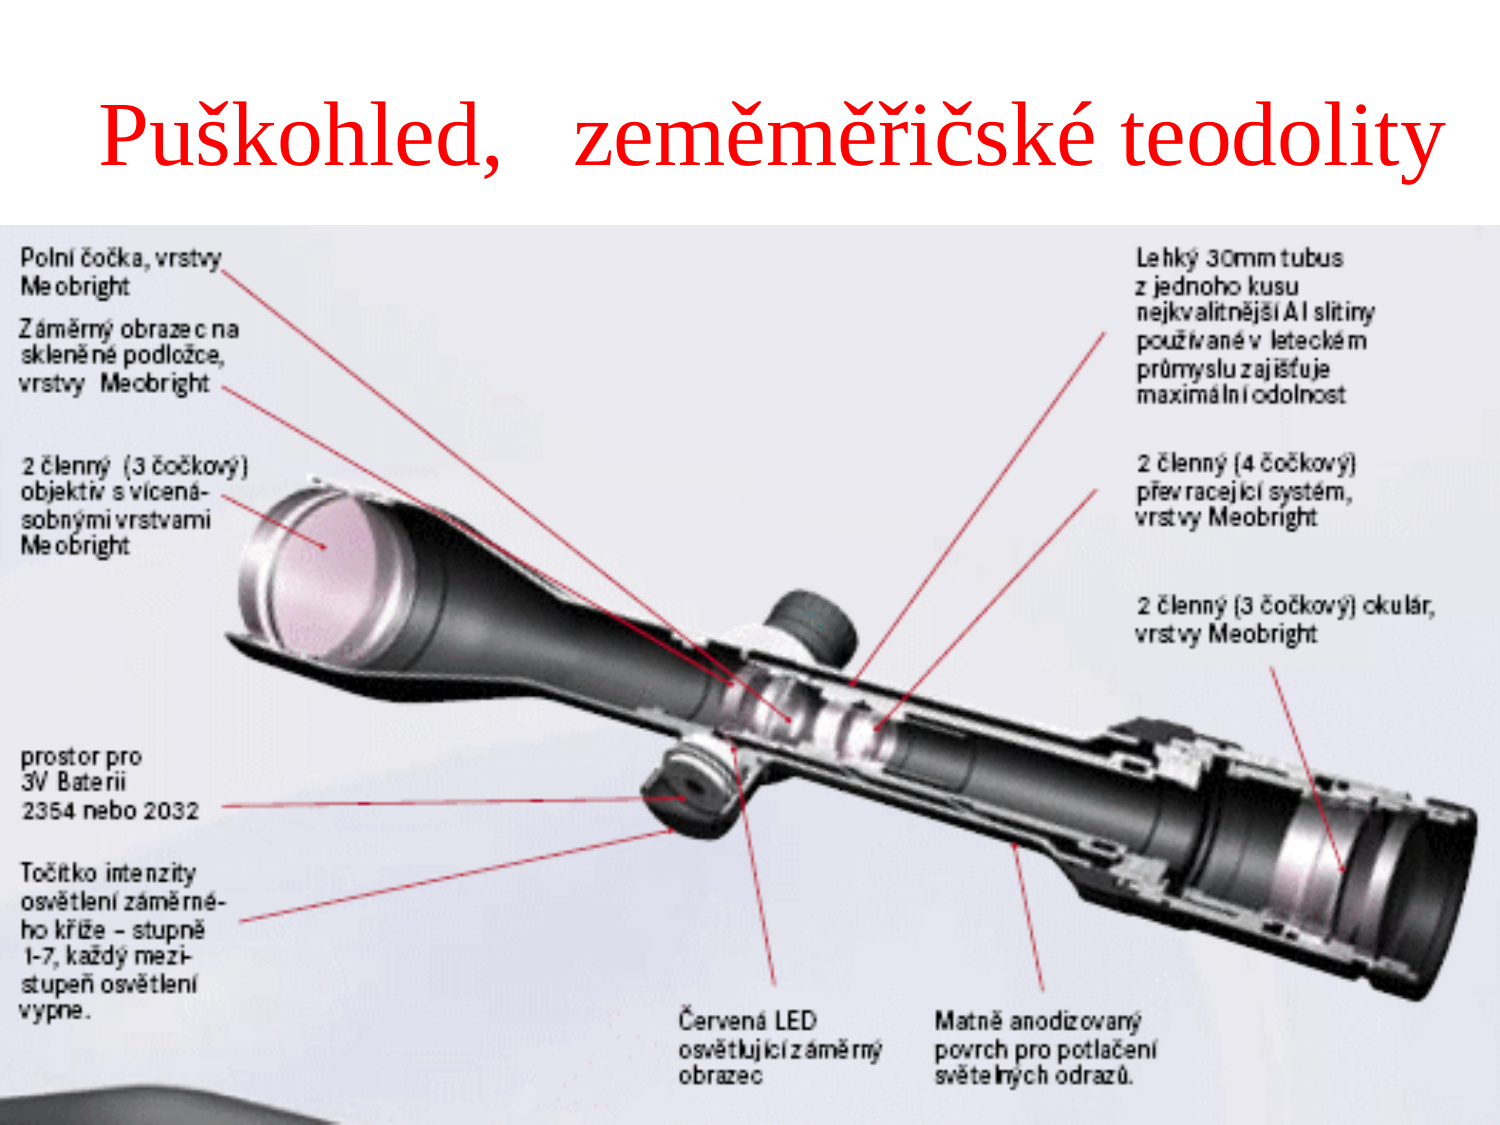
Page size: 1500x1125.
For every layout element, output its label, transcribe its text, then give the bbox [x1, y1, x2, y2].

text_box Puškohled, zeměměřičské teodolity [76, 66, 1471, 192]
picture [0, 225, 1500, 1125]
